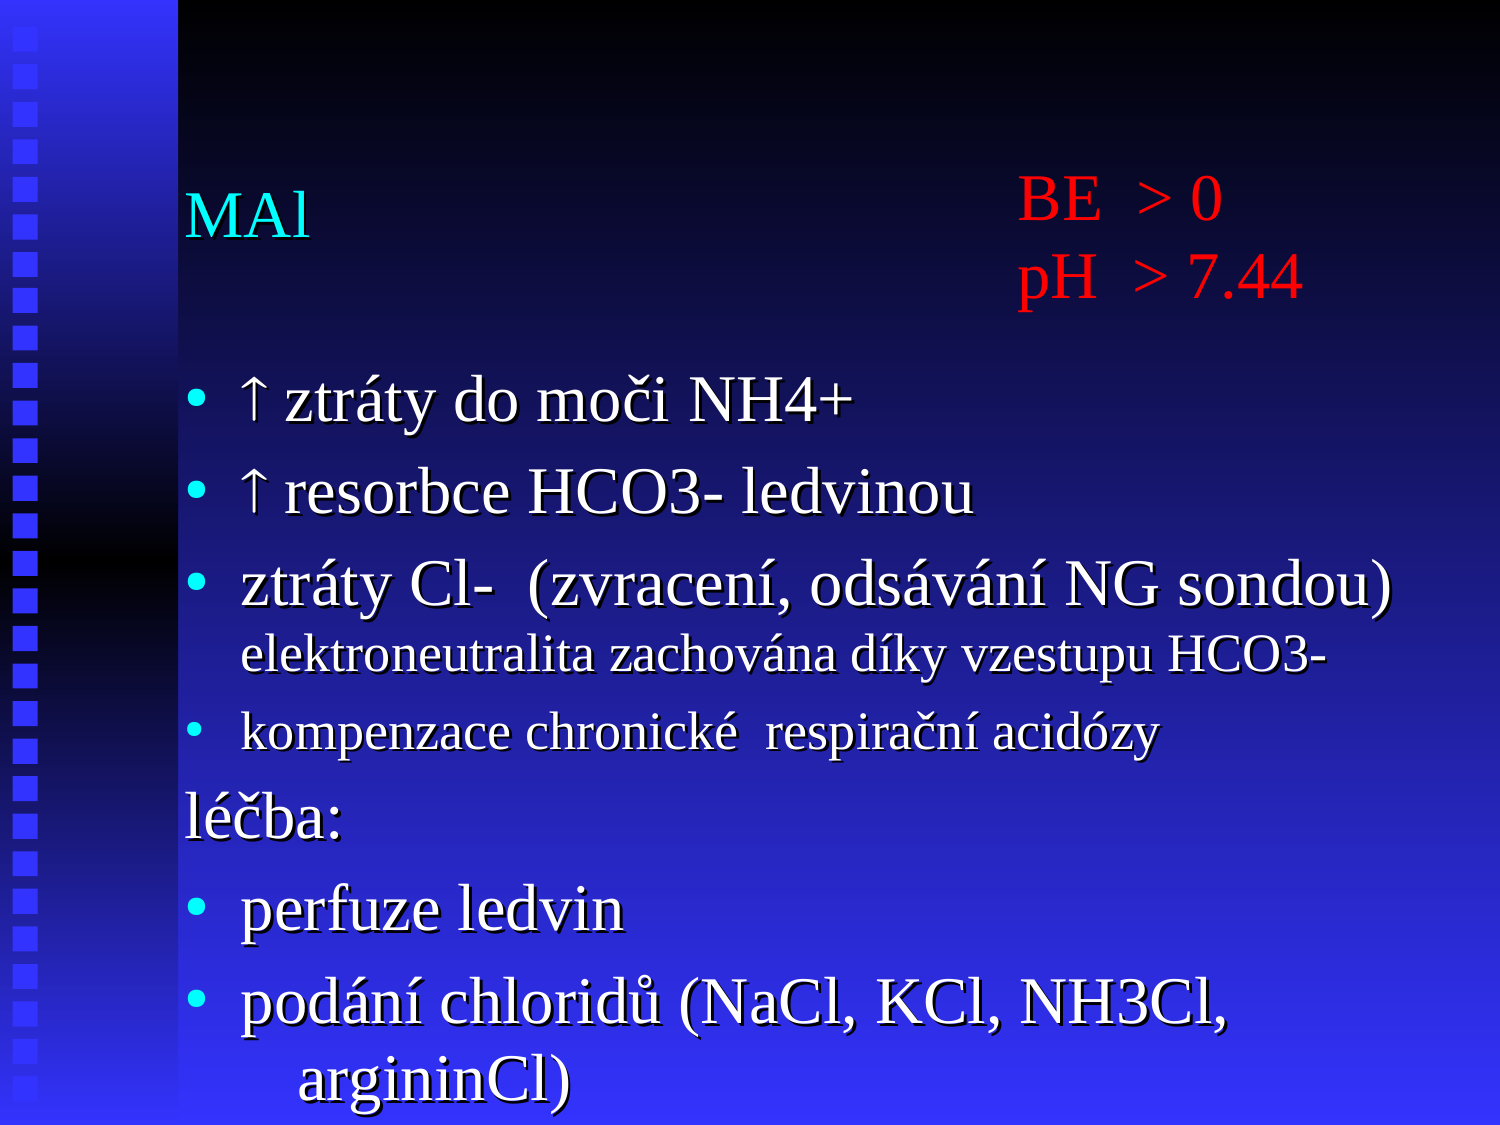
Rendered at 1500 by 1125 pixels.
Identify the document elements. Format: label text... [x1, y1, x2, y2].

title MAl [184, 110, 1500, 317]
list  ztráty do moči NH4+  resorbce HCO3- ledvinou ztráty Cl- (zvracení, odsávání NG sondou) elektroneutralita zachována díky vzestupu HCO3- kompenzace chronické respirační acidózy léčba: perfuze ledvin podání chloridů (NaCl, KCl, NH3Cl, argininCl) [184, 358, 1500, 1125]
text_box BE > 0 pH > 7.44 [1017, 157, 1366, 329]
